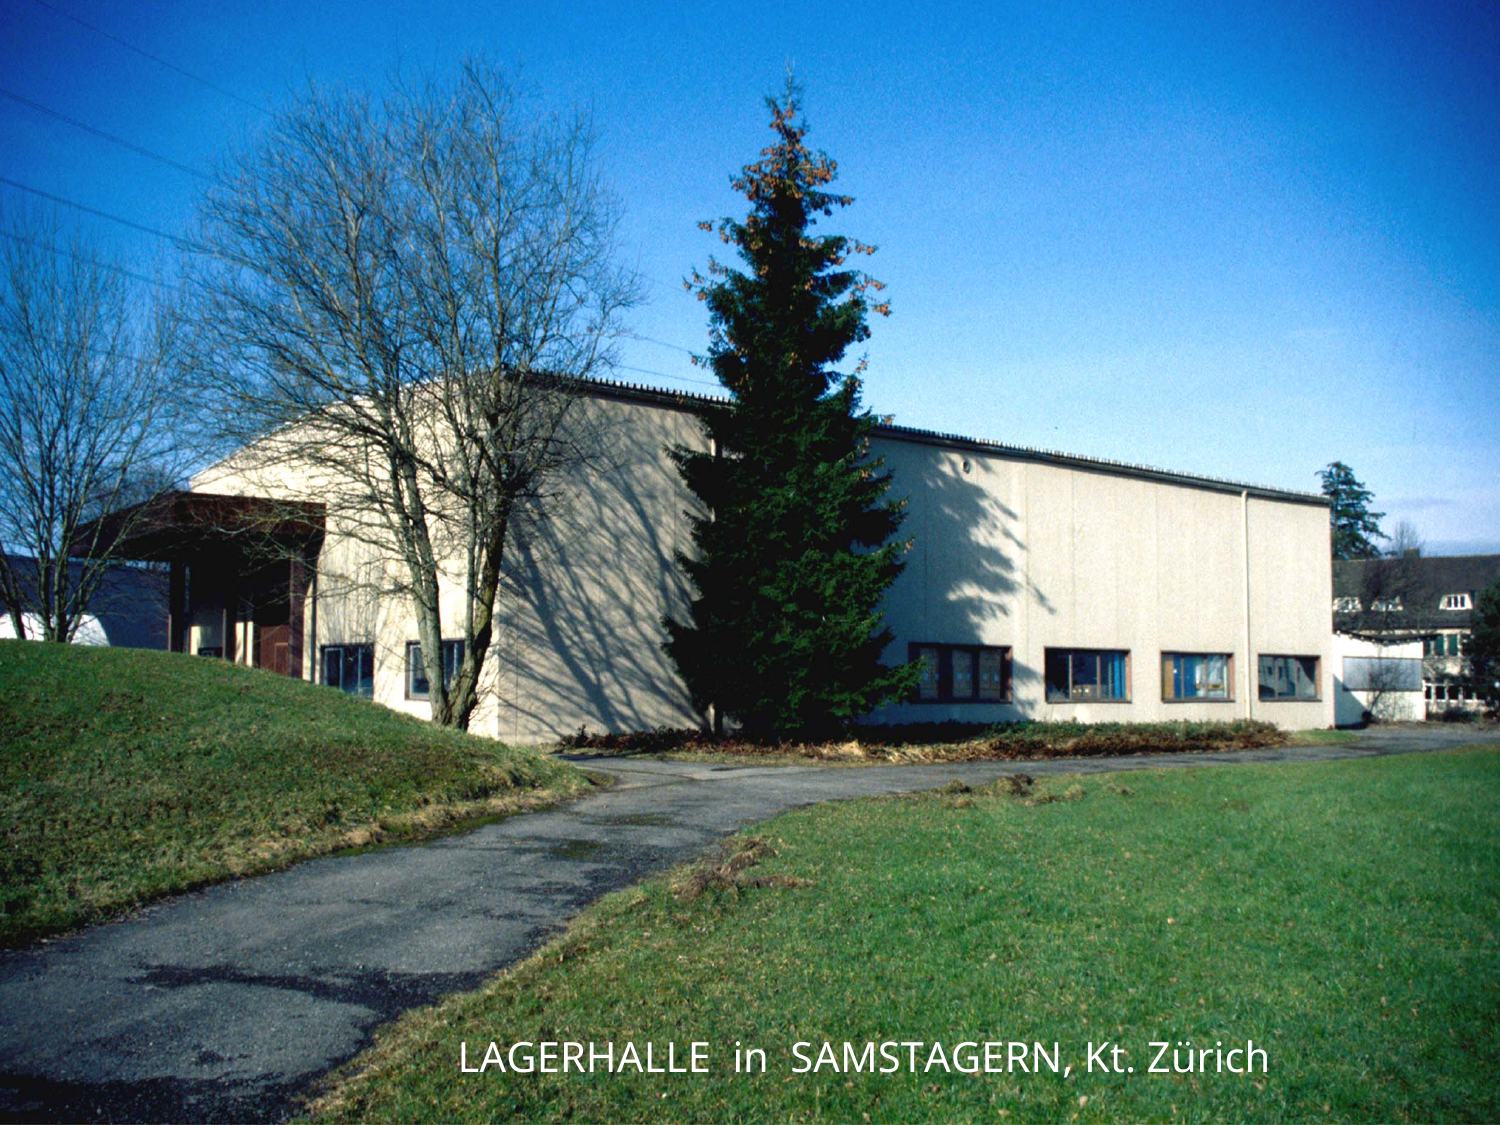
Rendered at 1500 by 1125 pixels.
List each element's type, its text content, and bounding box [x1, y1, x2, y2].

text_box LAGERHALLE in SAMSTAGERN, Kt. Zürich [442, 1023, 1286, 1089]
picture [0, 0, 1500, 1125]
